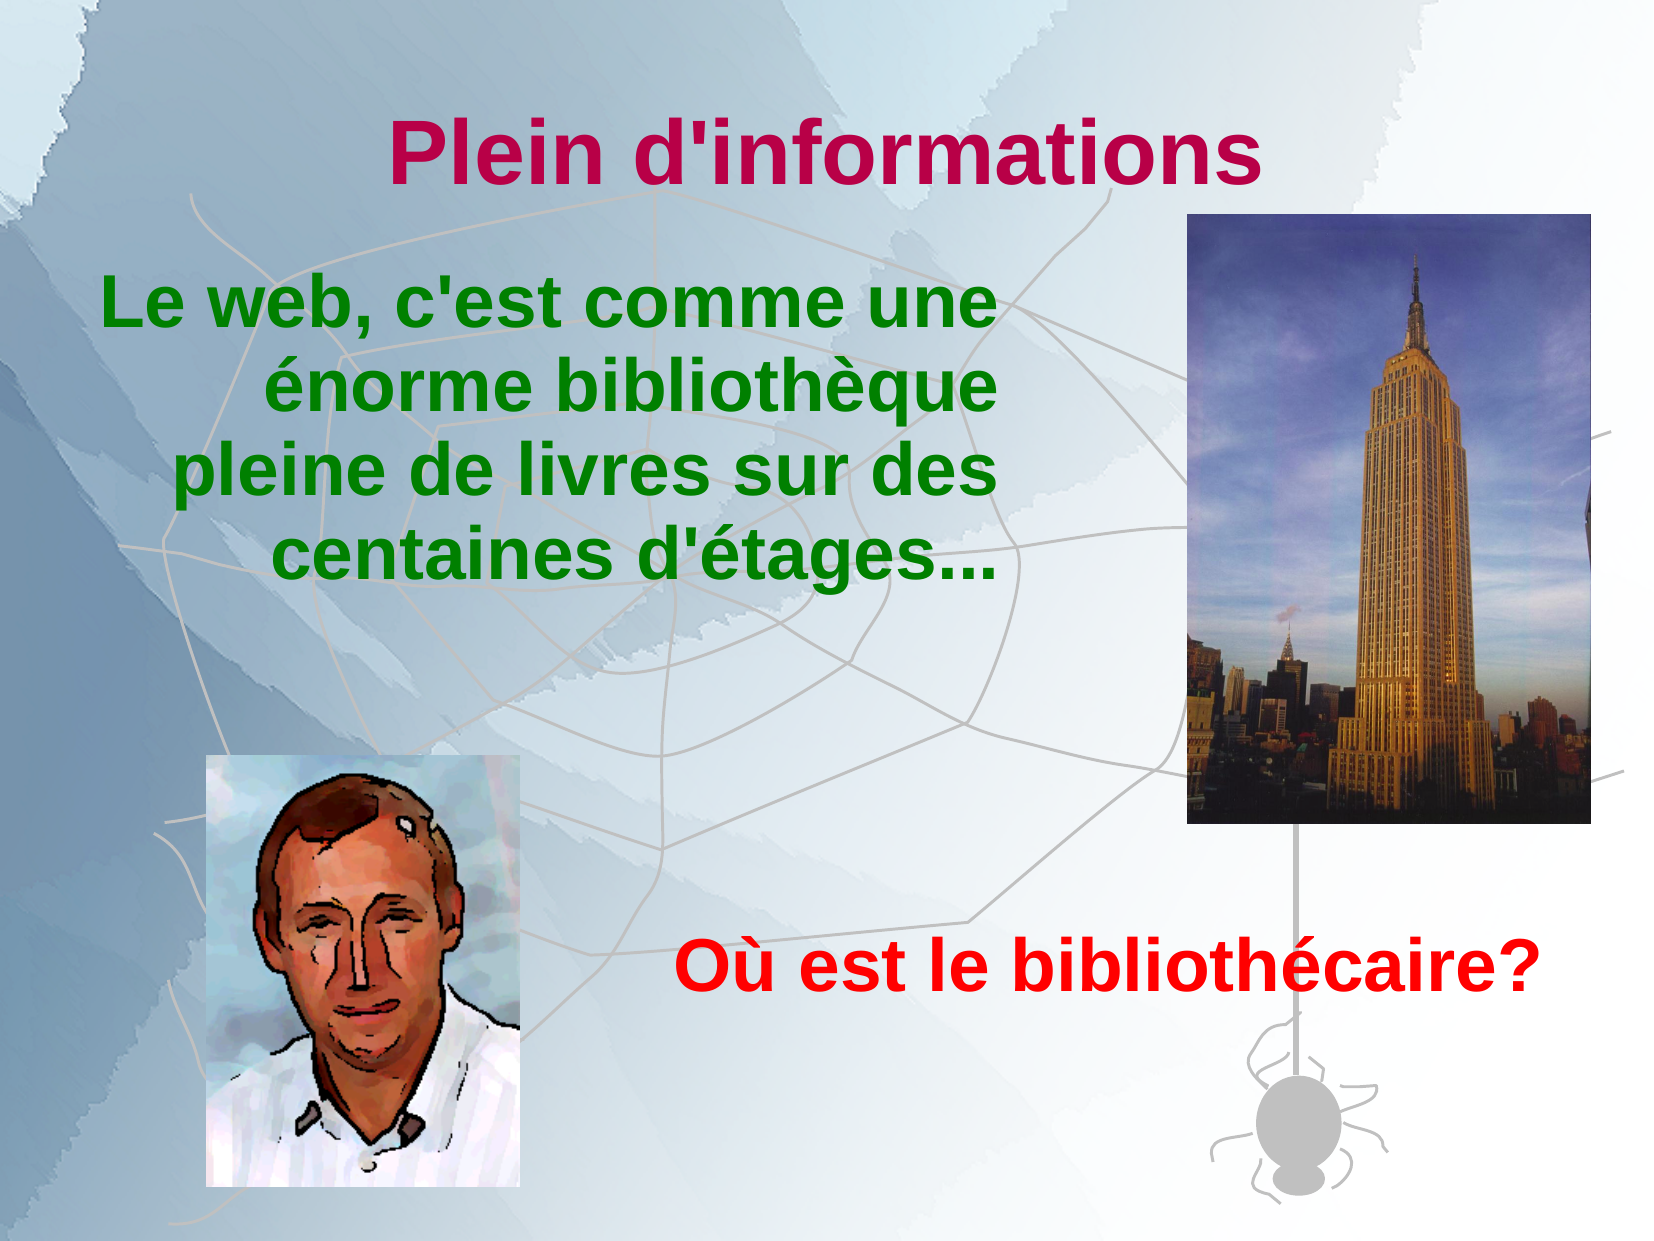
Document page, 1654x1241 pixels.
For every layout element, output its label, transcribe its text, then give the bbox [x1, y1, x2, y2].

text_box Le web, c'est comme une énorme bibliothèque pleine de livres sur des centaines d'étages... [84, 252, 1044, 603]
text_box [1257, 1077, 1341, 1195]
text_box Où est le bibliothécaire? [658, 915, 1618, 1063]
picture [0, 0, 1654, 1241]
title Plein d'informations [82, 49, 1571, 257]
